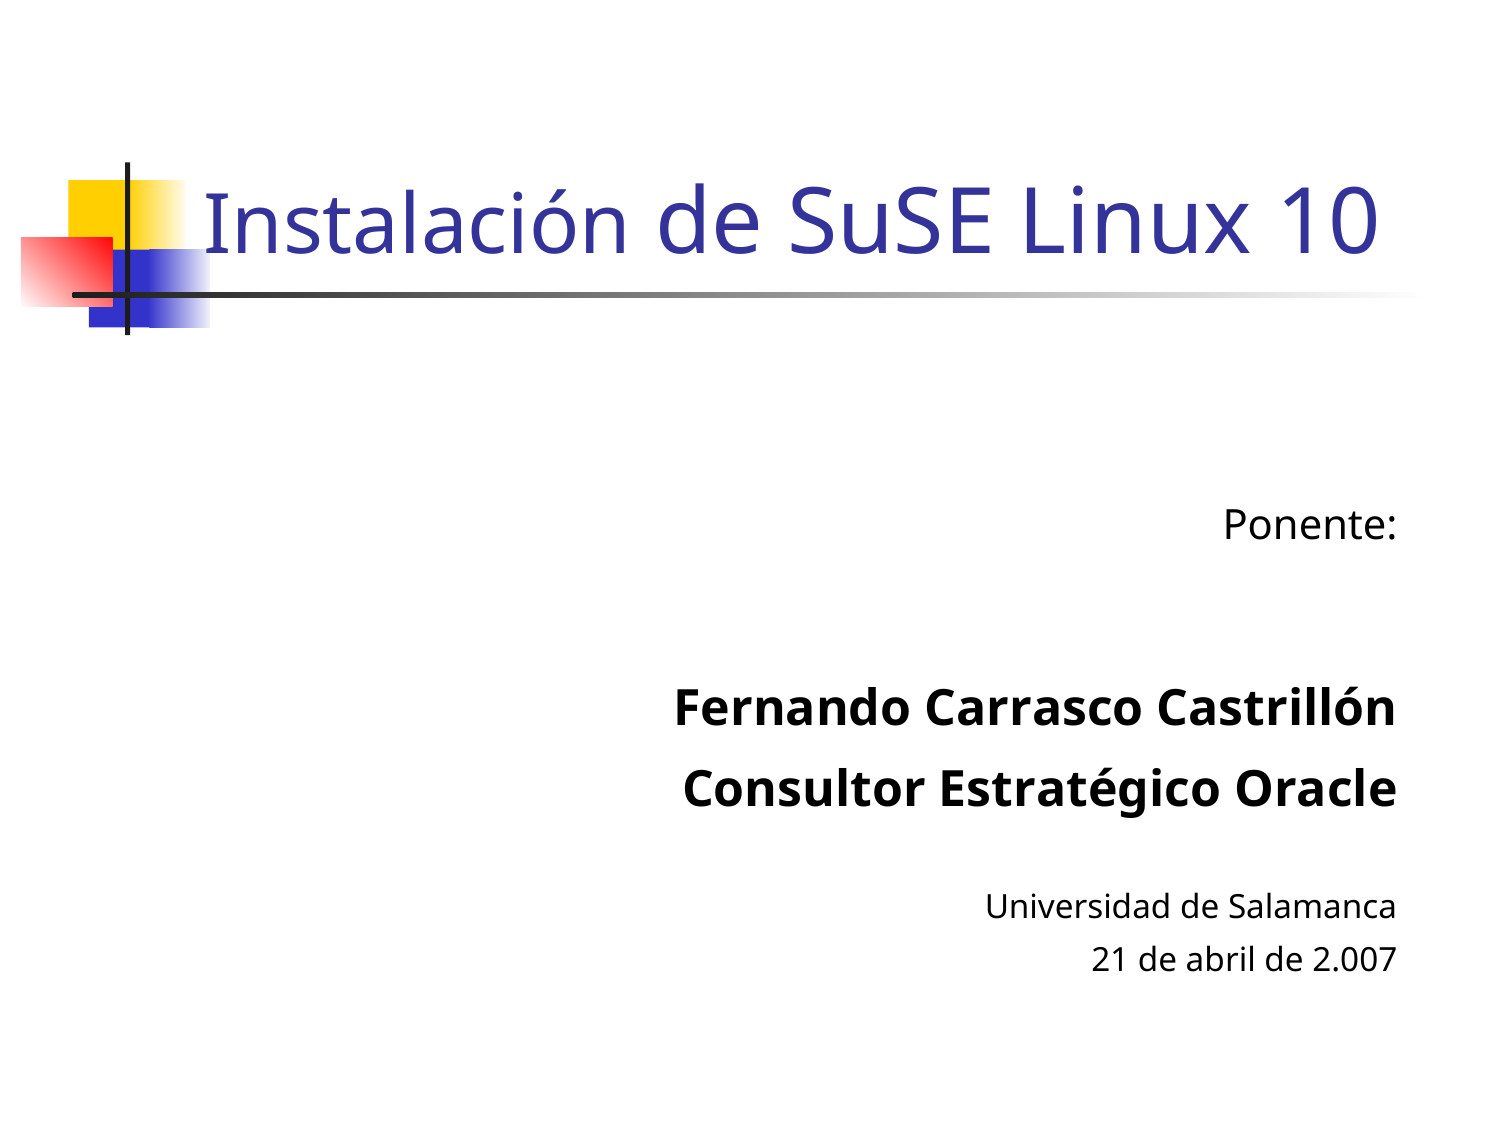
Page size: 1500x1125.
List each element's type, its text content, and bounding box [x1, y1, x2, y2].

title Instalación de SuSE Linux 10 [188, 101, 1468, 289]
text_box Ponente: Fernando Carrasco Castrillón Consultor Estratégico Oracle Universidad de Salamanca 21 de abril de 2.007 [362, 487, 1413, 958]
